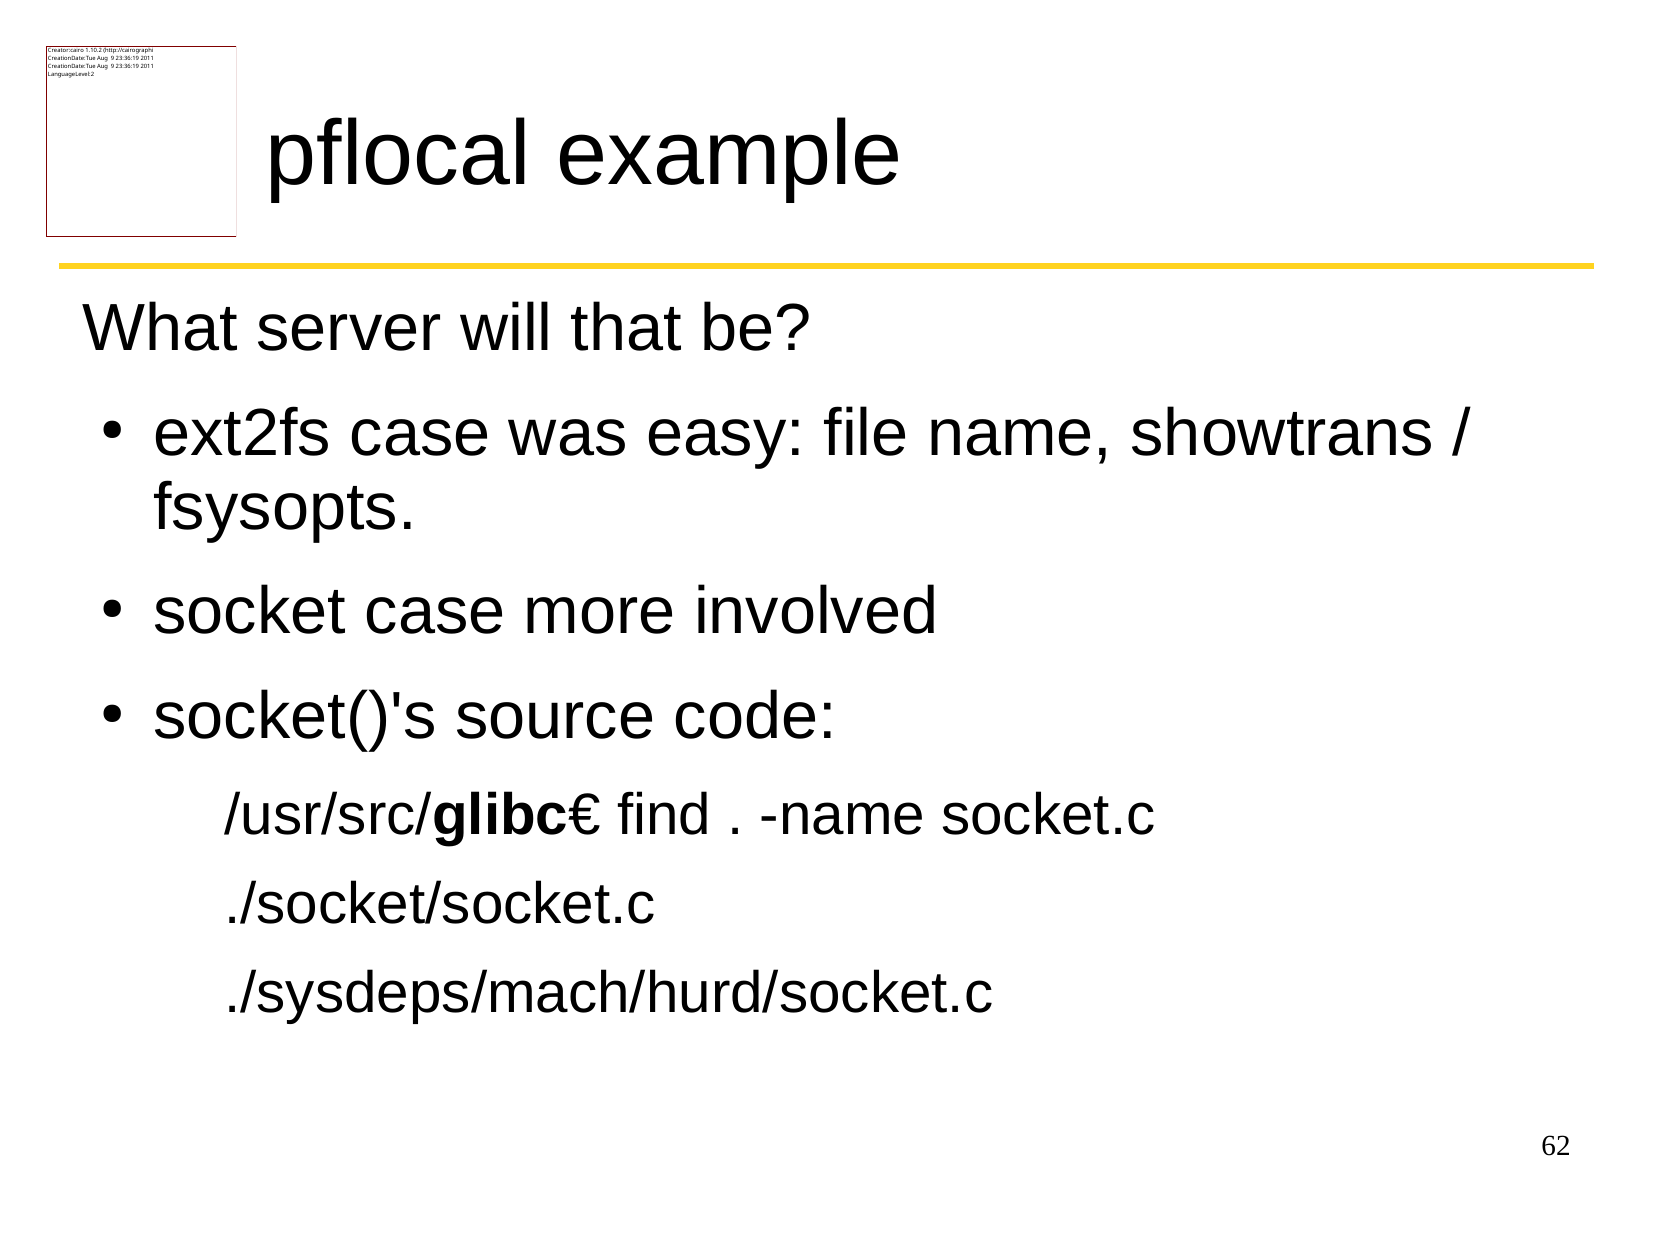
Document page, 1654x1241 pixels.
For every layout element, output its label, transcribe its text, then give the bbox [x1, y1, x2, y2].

list What server will that be? ext2fs case was easy: file name, showtrans / fsysopts. socket case more involved socket()'s source code: /usr/src/glibc€ find . -name socket.c ./socket/socket.c ./sysdeps/mach/hurd/socket.c [82, 290, 1571, 1152]
title pflocal example [265, 49, 1571, 257]
